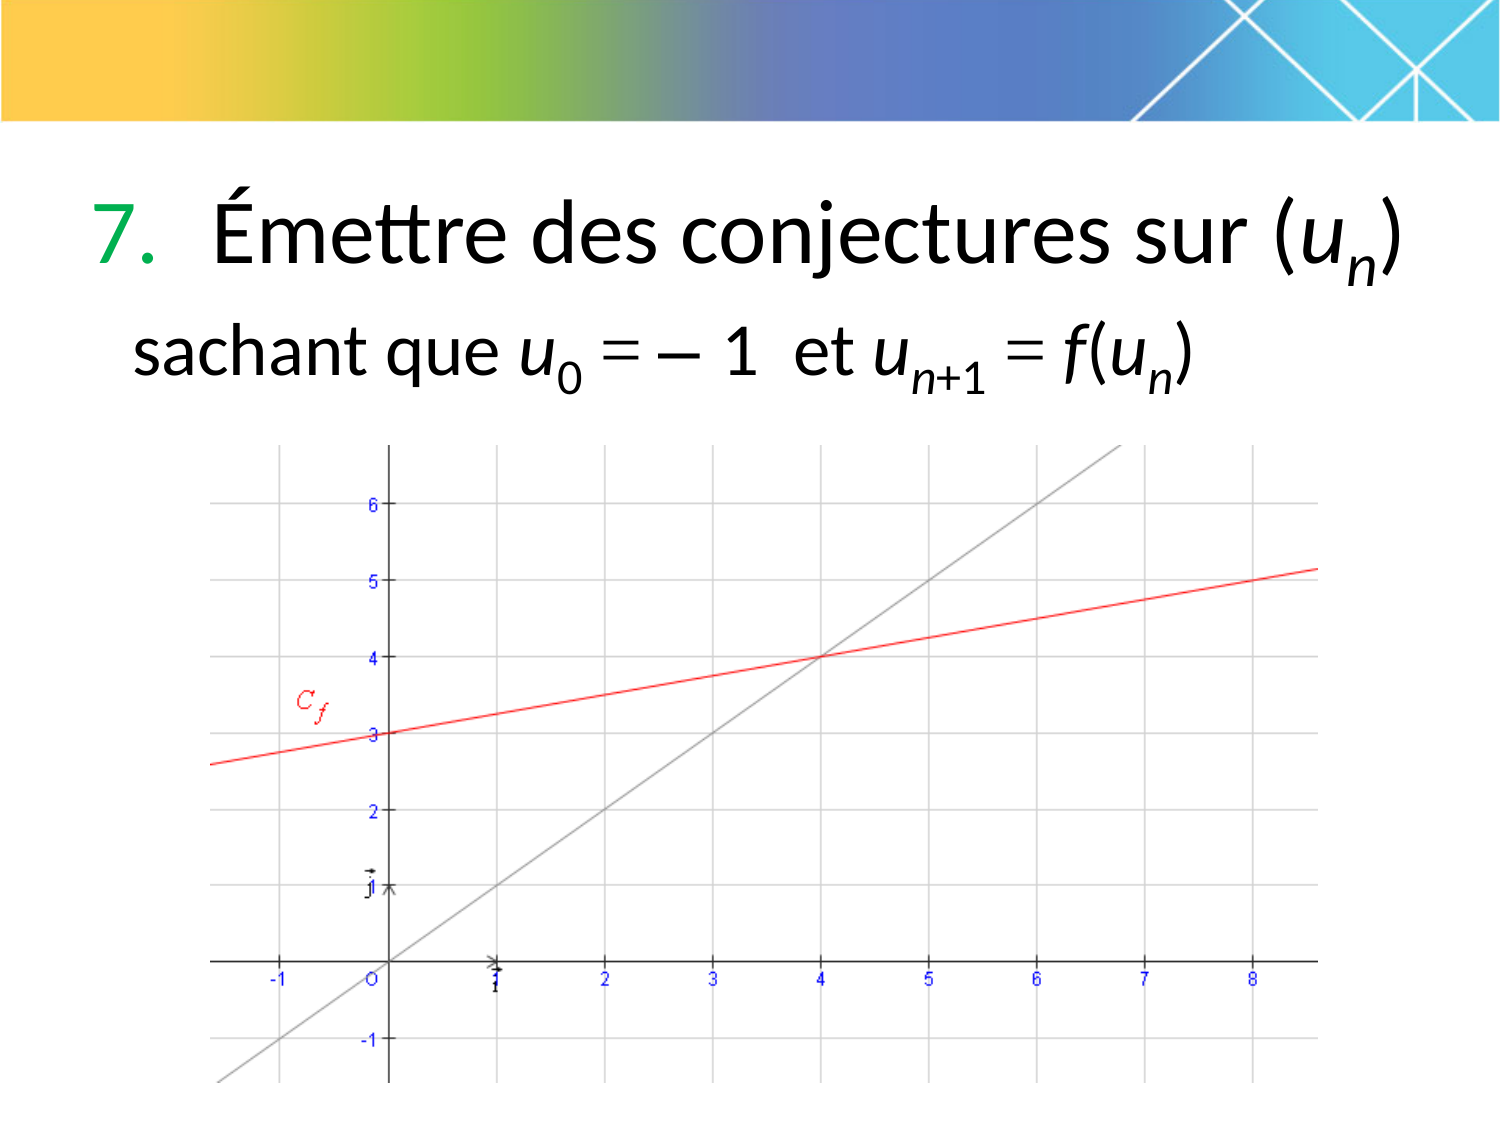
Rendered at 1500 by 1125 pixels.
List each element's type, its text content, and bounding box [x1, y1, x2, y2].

picture [210, 445, 1318, 1083]
picture [0, 0, 1500, 123]
title Émettre des conjectures sur (un) [75, 164, 1500, 305]
text_box sachant que u0 = – 1 et un+1 = f(un) [117, 292, 1330, 412]
